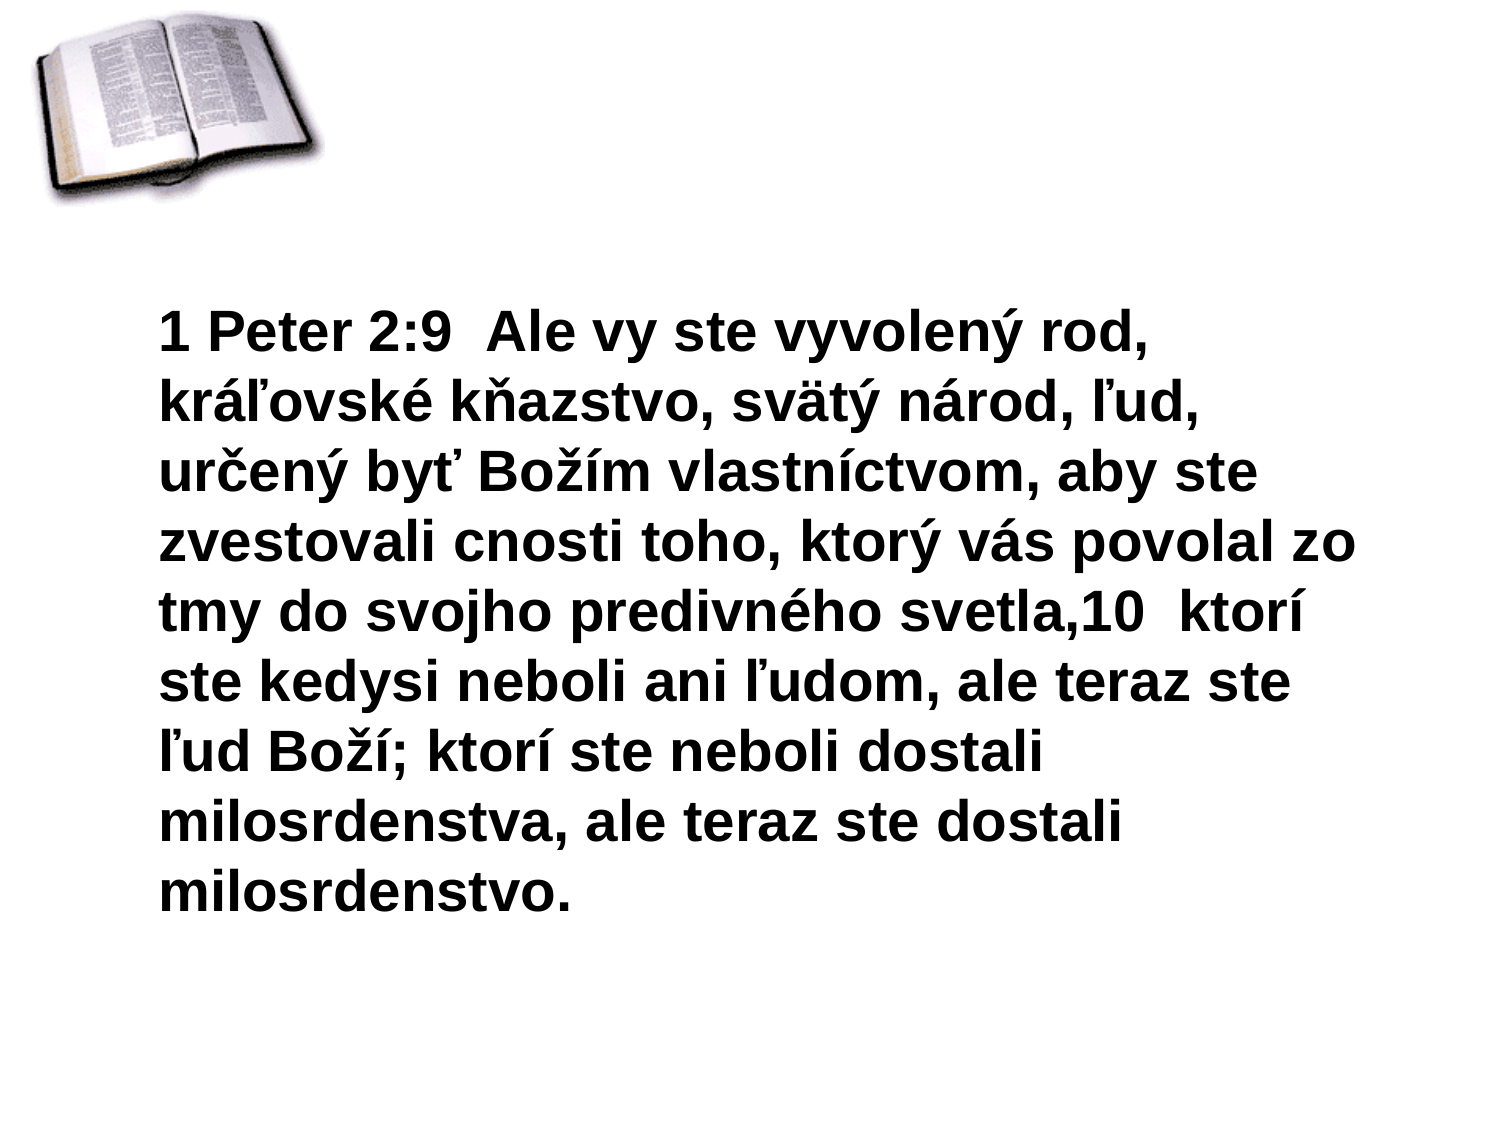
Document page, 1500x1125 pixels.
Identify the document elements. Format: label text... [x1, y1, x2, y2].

picture [23, 3, 325, 207]
list 1 Peter 2:9 Ale vy ste vyvolený rod, kráľovské kňazstvo, svätý národ, ľud, určený byť Božím vlastníctvom, aby ste zvestovali cnosti toho, ktorý vás povolal zo tmy do svojho predivného svetla,10 ktorí ste kedysi neboli ani ľudom, ale teraz ste ľud Boží; ktorí ste neboli dostali milosrdenstva, ale teraz ste dostali milosrdenstvo. [59, 285, 1410, 1017]
